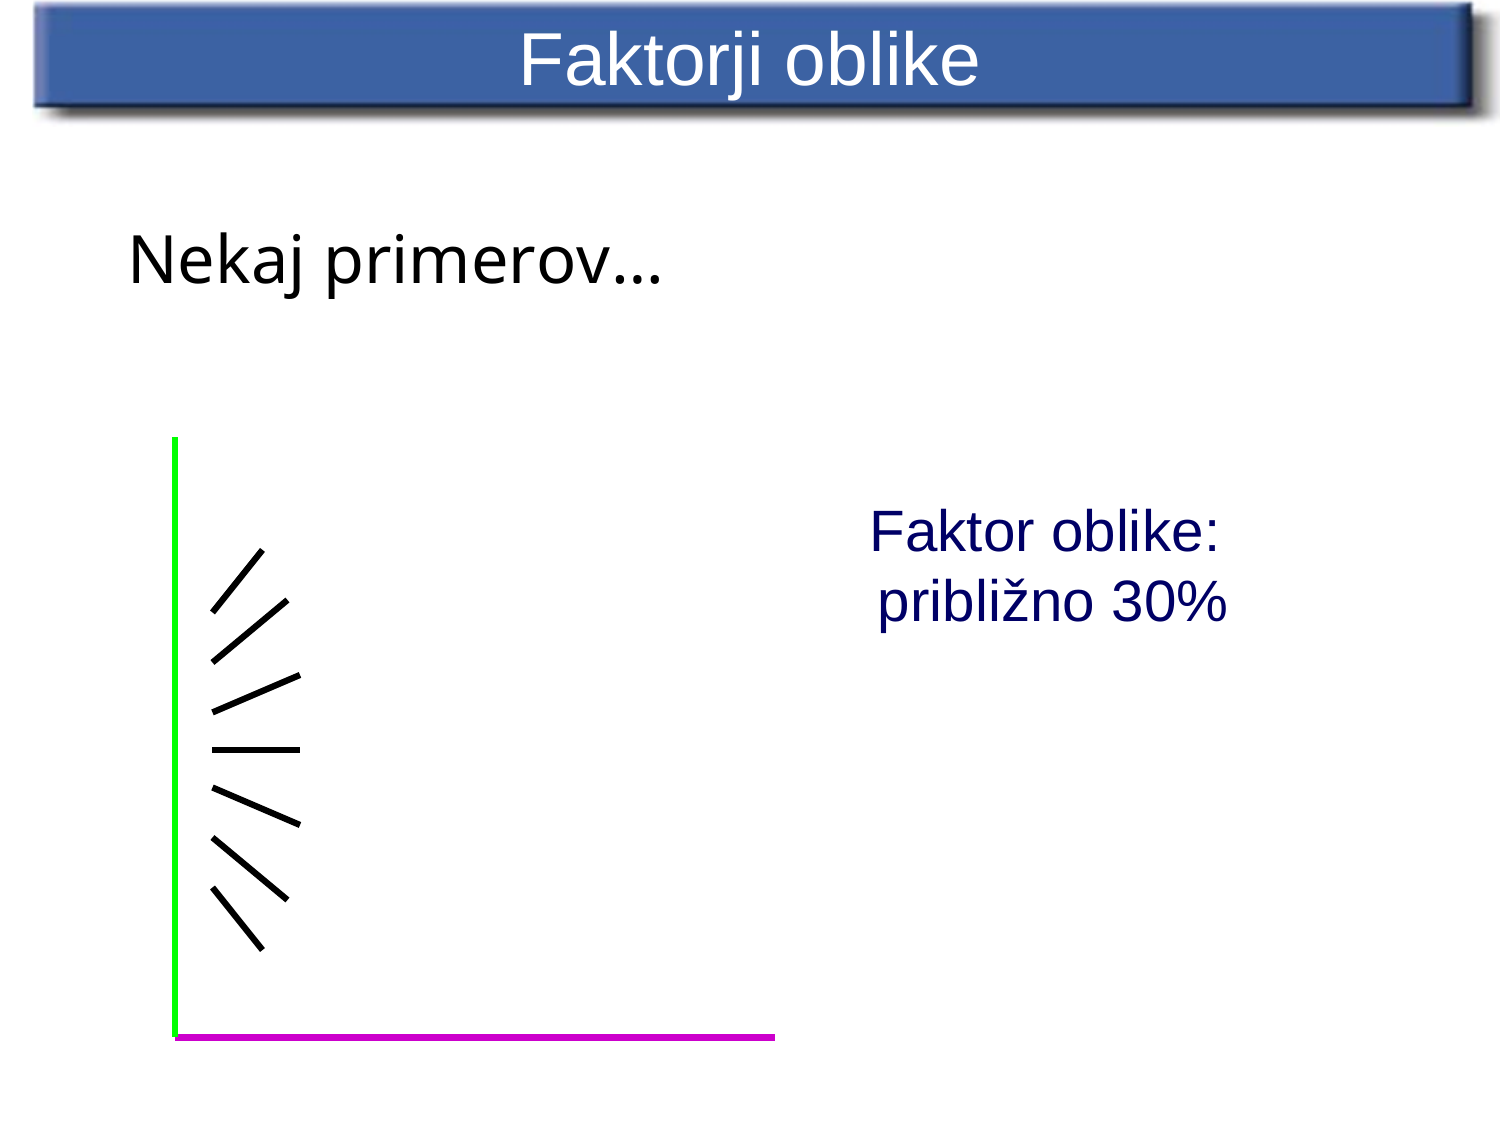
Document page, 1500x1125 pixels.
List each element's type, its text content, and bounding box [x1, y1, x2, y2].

picture [32, 0, 1500, 127]
text_box Faktor oblike: približno 30% [854, 485, 1252, 641]
title Faktorji oblike [112, 0, 1388, 110]
list Nekaj primerov… [112, 218, 1388, 321]
